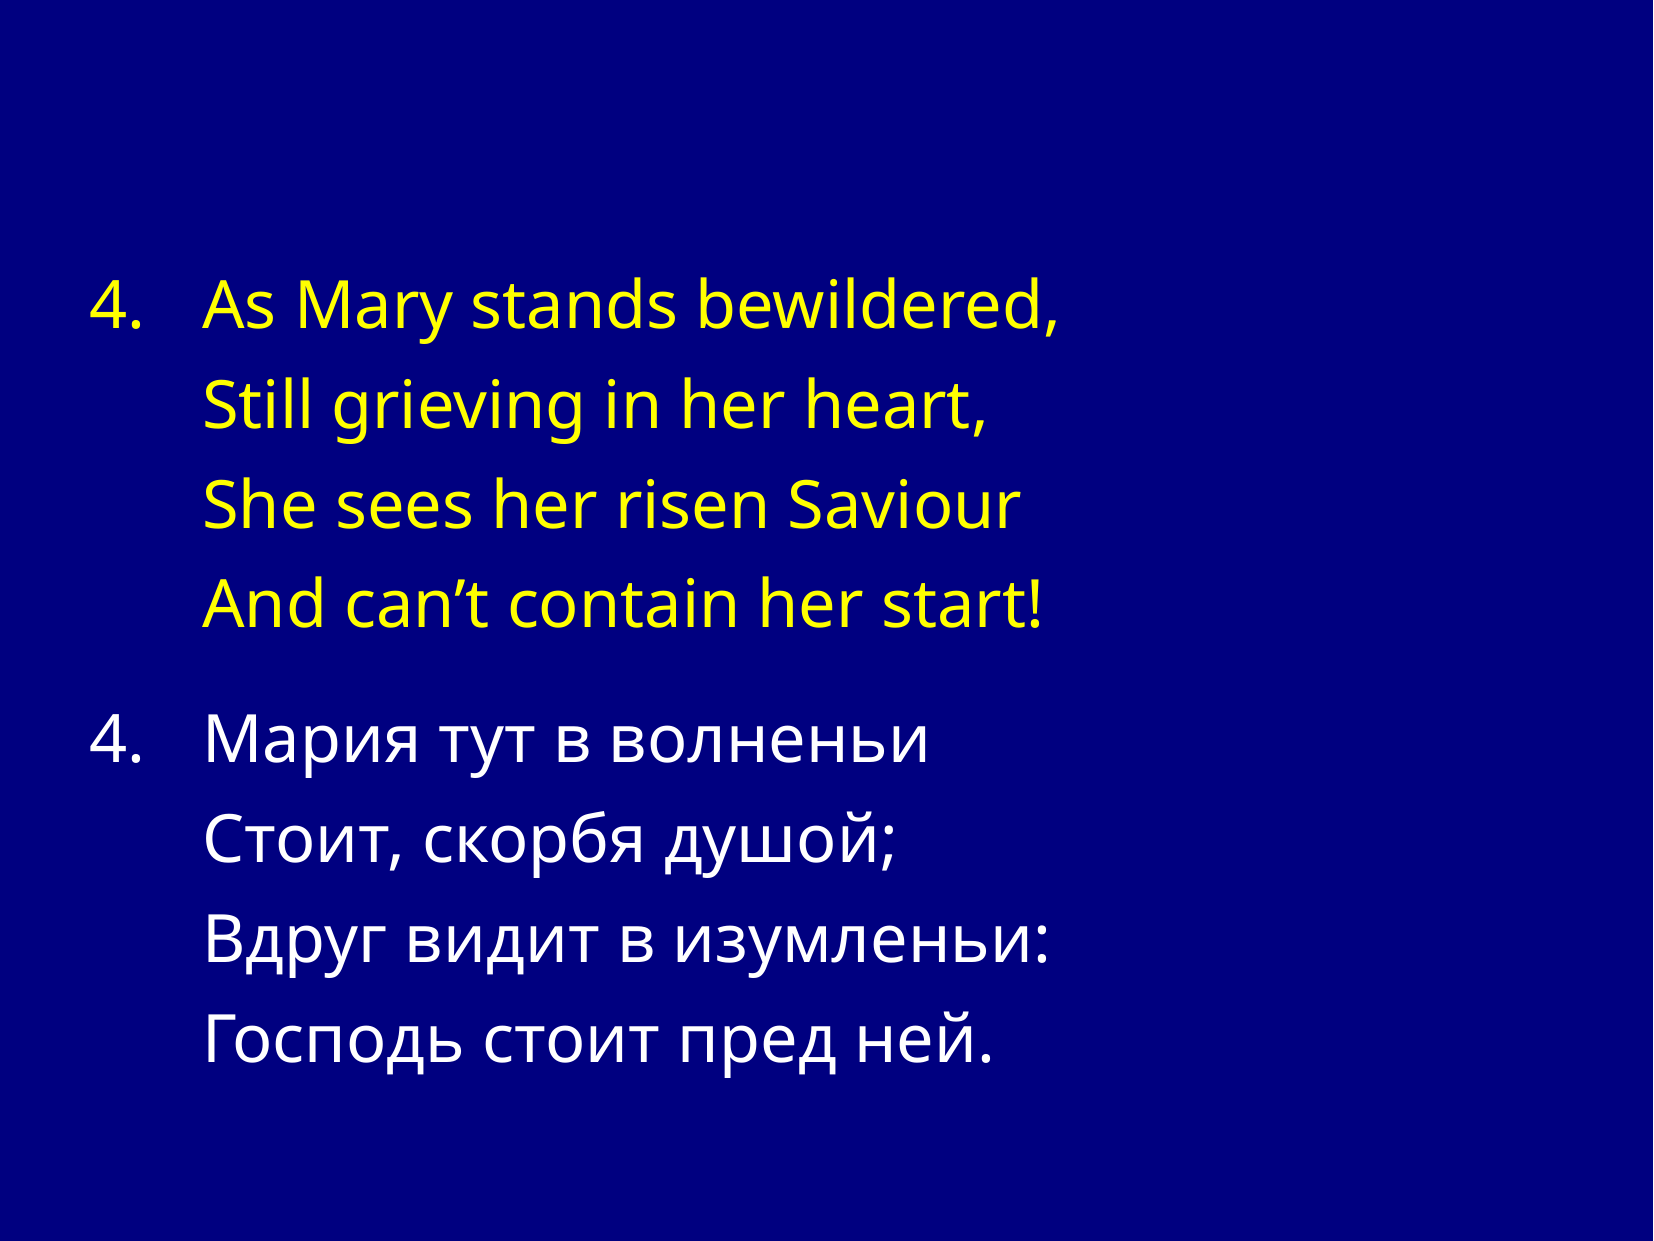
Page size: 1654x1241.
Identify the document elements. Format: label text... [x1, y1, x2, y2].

text_box 4. As Mary stands bewildered, Still grieving in her heart, She sees her risen Saviour And can’t contain her start! [75, 150, 1576, 638]
text_box 4. Мария тут в волненьи Стоит, скорбя душой; Вдруг видит в изумленьи: Господь стоит пред ней. [75, 675, 1576, 1163]
